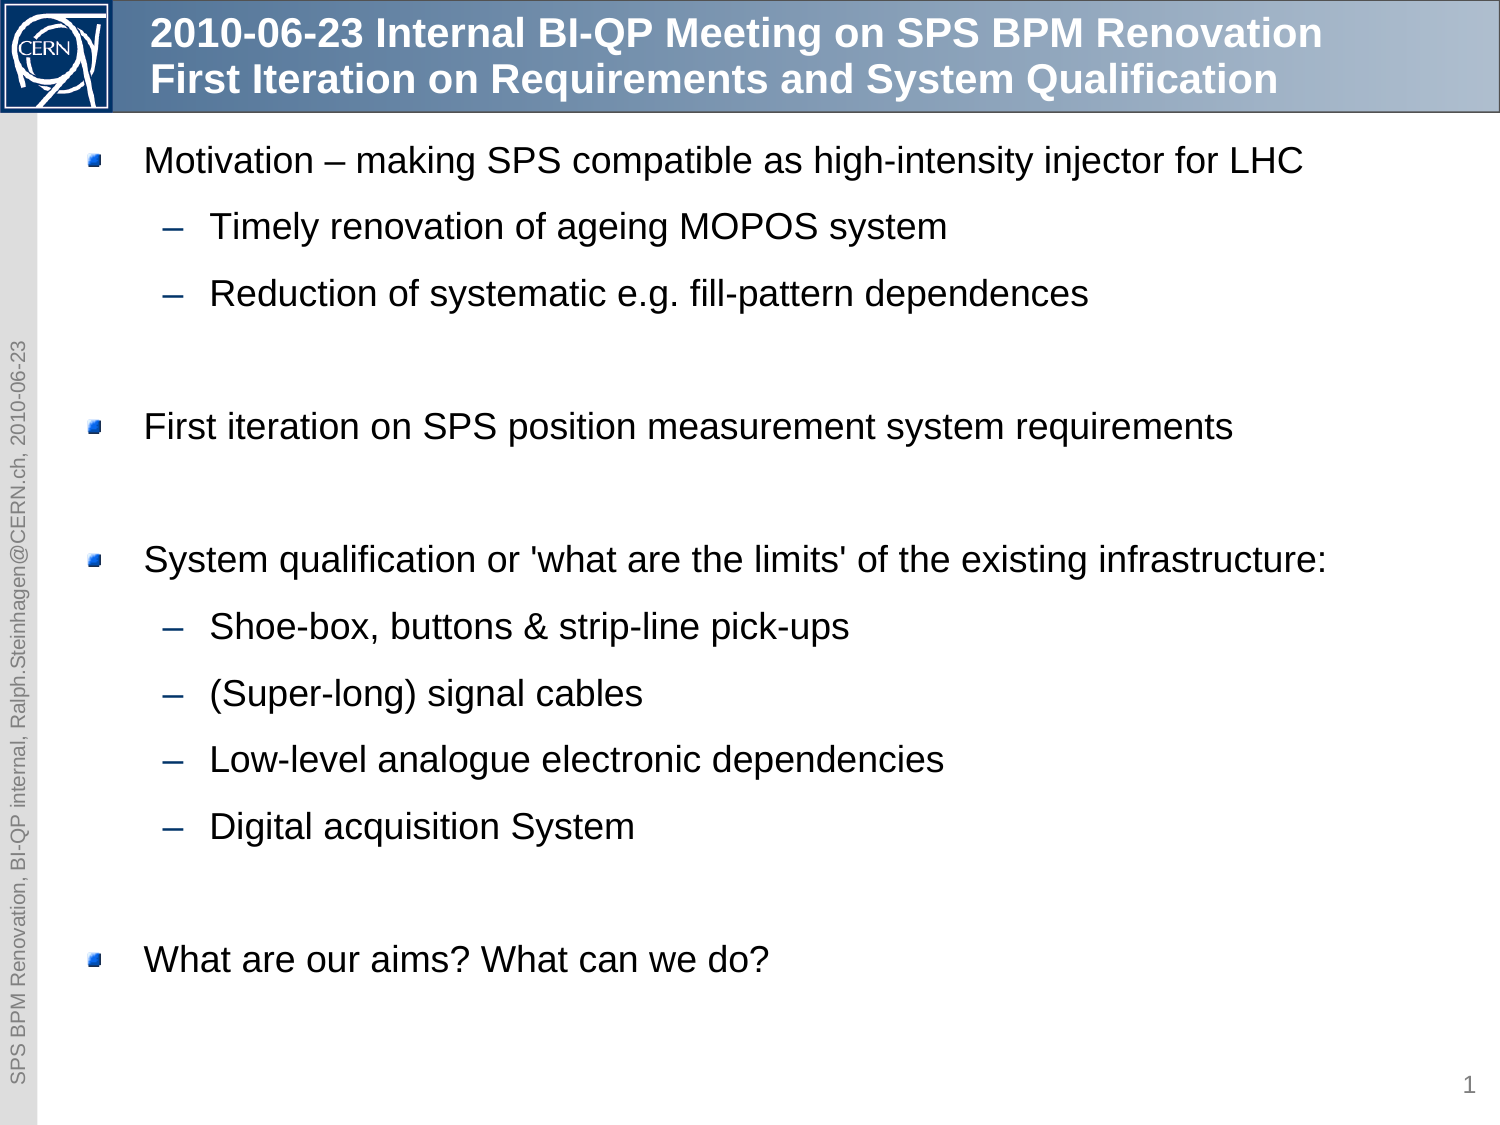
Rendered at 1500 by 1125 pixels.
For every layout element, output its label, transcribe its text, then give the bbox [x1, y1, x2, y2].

list Motivation – making SPS compatible as high-intensity injector for LHC Timely renovation of ageing MOPOS system Reduction of systematic e.g. fill-pattern dependences First iteration on SPS position measurement system requirements System qualification or 'what are the limits' of the existing infrastructure: Shoe-box, buttons & strip-line pick-ups (Super-long) signal cables Low-level analogue electronic dependencies Digital acquisition System What are our aims? What can we do? [87, 137, 1438, 1016]
picture [0, 0, 113, 113]
title 2010-06-23 Internal BI-QP Meeting on SPS BPM Renovation First Iteration on Requirements and System Qualification [150, 0, 1433, 113]
